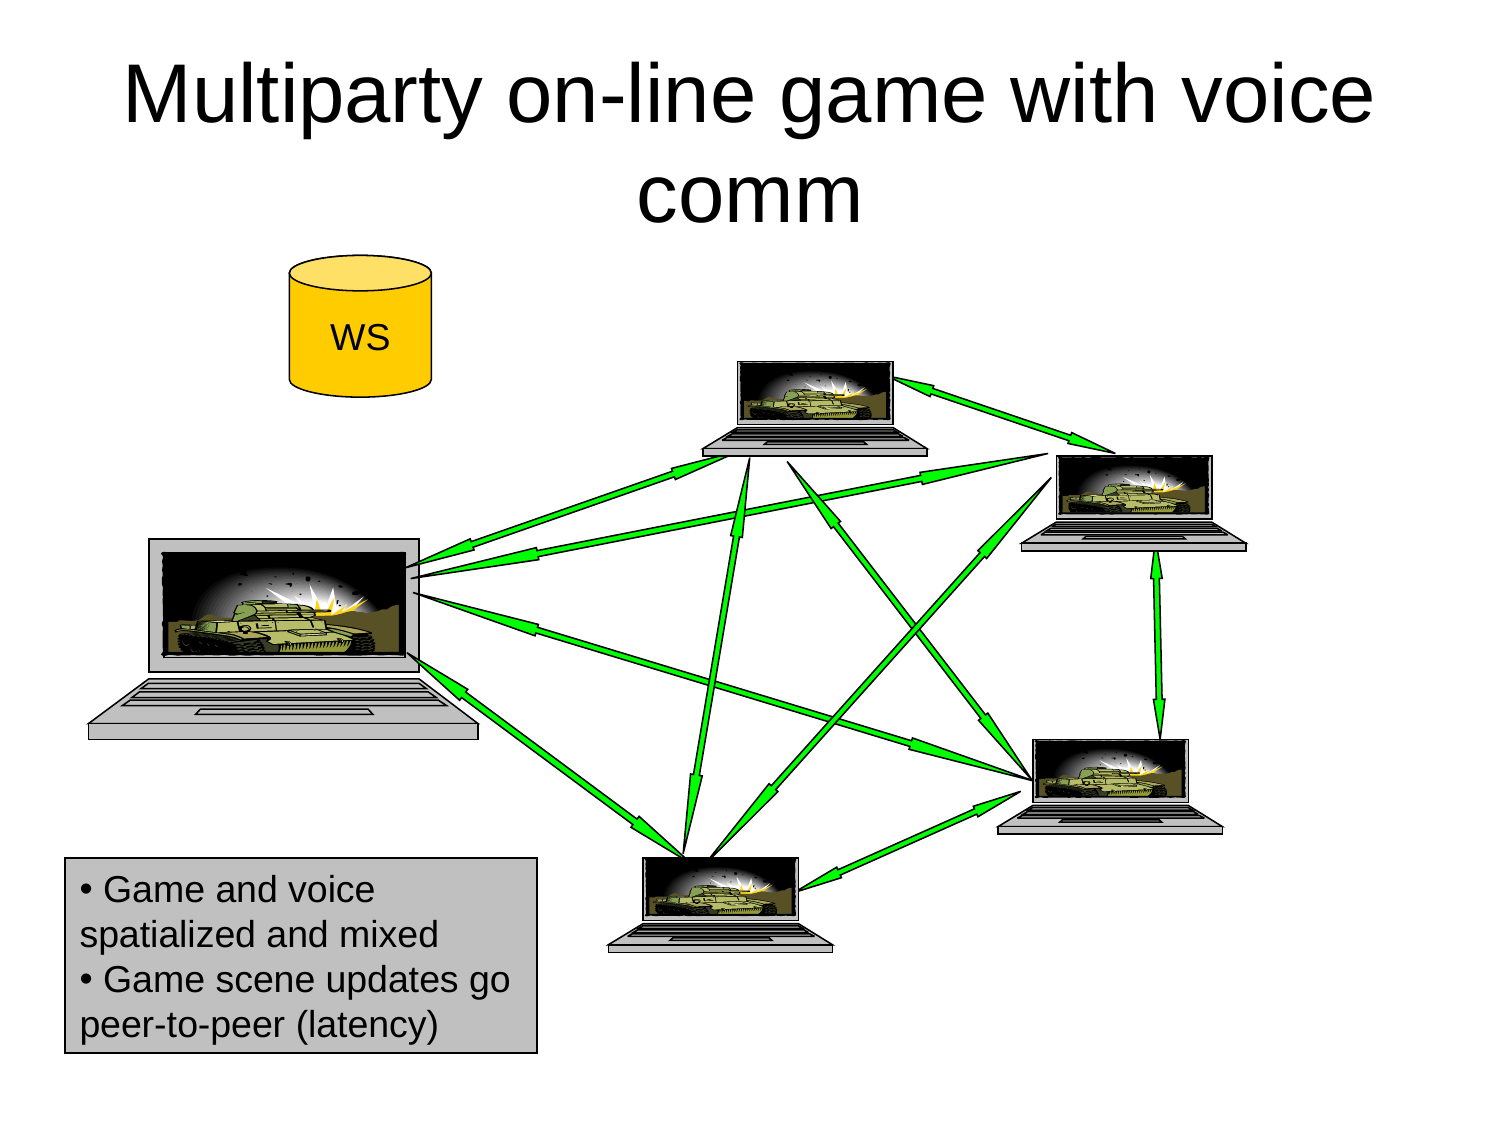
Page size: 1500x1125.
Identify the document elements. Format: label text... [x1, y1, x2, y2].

picture [643, 857, 798, 917]
text_box [149, 427, 1189, 857]
text_box [998, 805, 1223, 835]
text_box [608, 923, 833, 953]
text_box [1056, 456, 1212, 520]
text_box Game and voice spatialized and mixed Game scene updates go peer-to-peer (latency) [64, 857, 538, 1054]
title Multiparty on-line game with voice comm [75, 31, 1426, 247]
text_box WS [289, 274, 432, 398]
picture [1033, 739, 1187, 799]
text_box [643, 791, 1021, 921]
text_box [737, 361, 1116, 454]
text_box [88, 678, 479, 740]
text_box [1021, 522, 1246, 739]
picture [738, 361, 892, 421]
picture [159, 550, 408, 658]
picture [1057, 456, 1211, 516]
